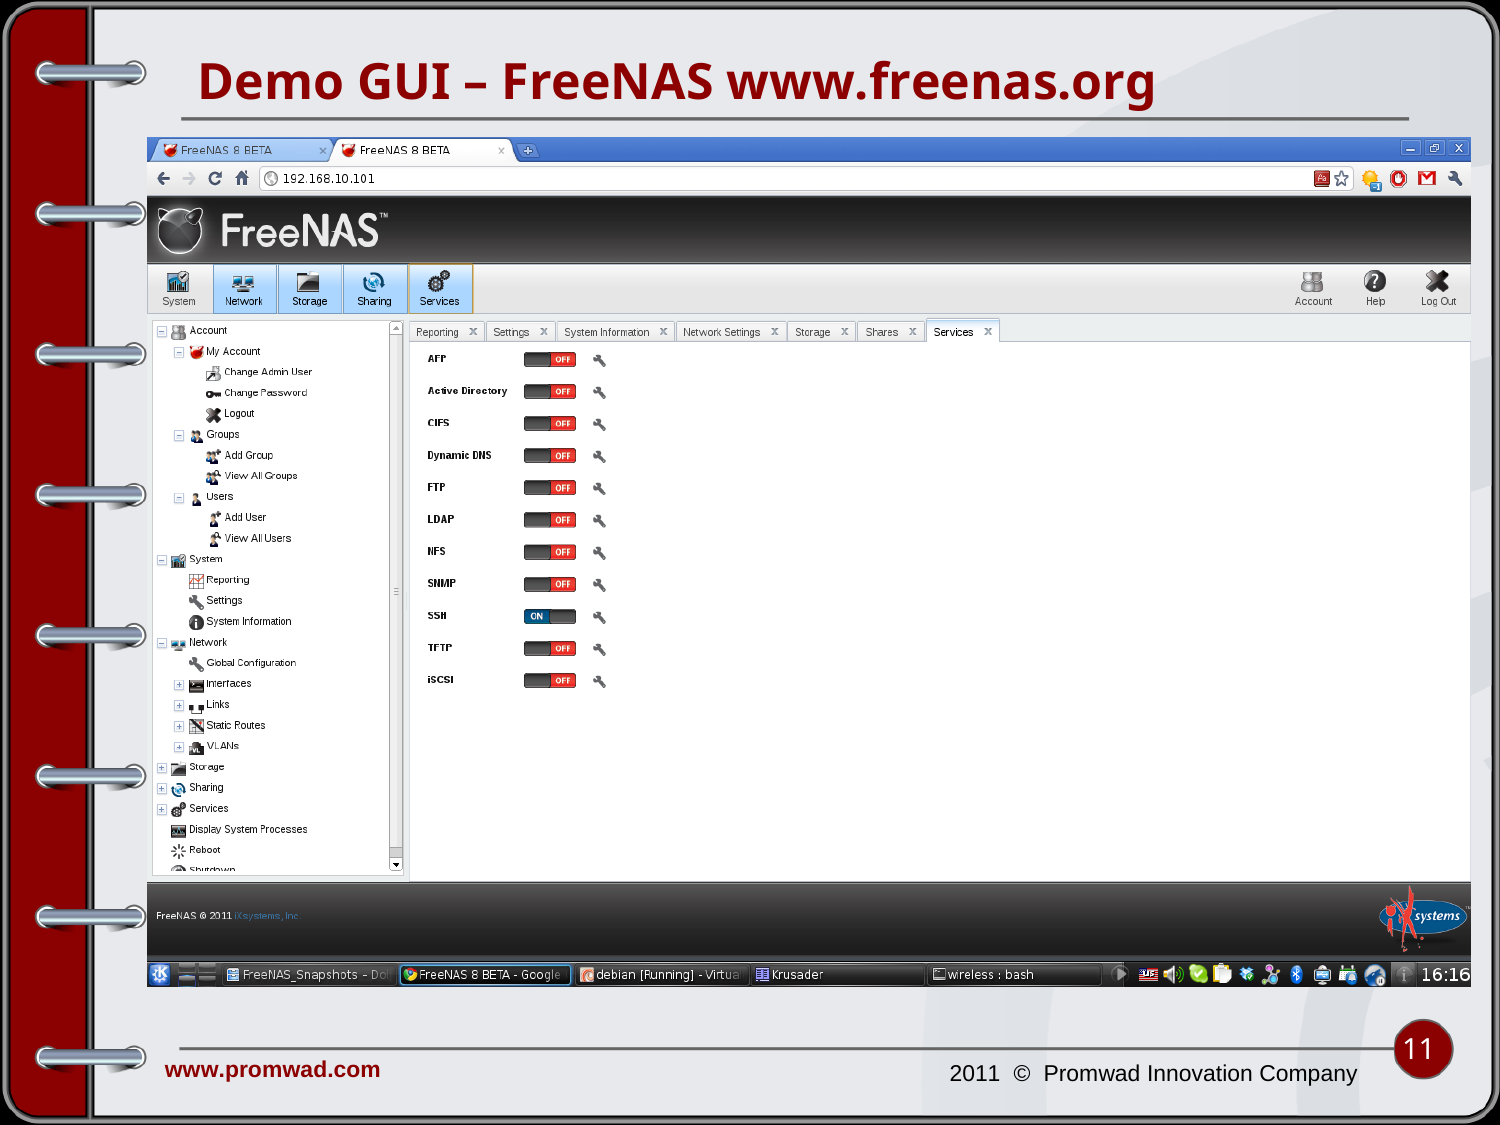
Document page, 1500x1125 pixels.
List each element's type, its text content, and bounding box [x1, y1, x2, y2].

picture [0, 0, 1500, 1125]
text_box Demo GUI – FreeNAS www.freenas.org [183, 45, 1400, 114]
text_box 2011 © Promwad Innovation Company [634, 1051, 1373, 1095]
text_box www.promwad.com [150, 1046, 405, 1090]
text_box <number> [1332, 1023, 1500, 1079]
